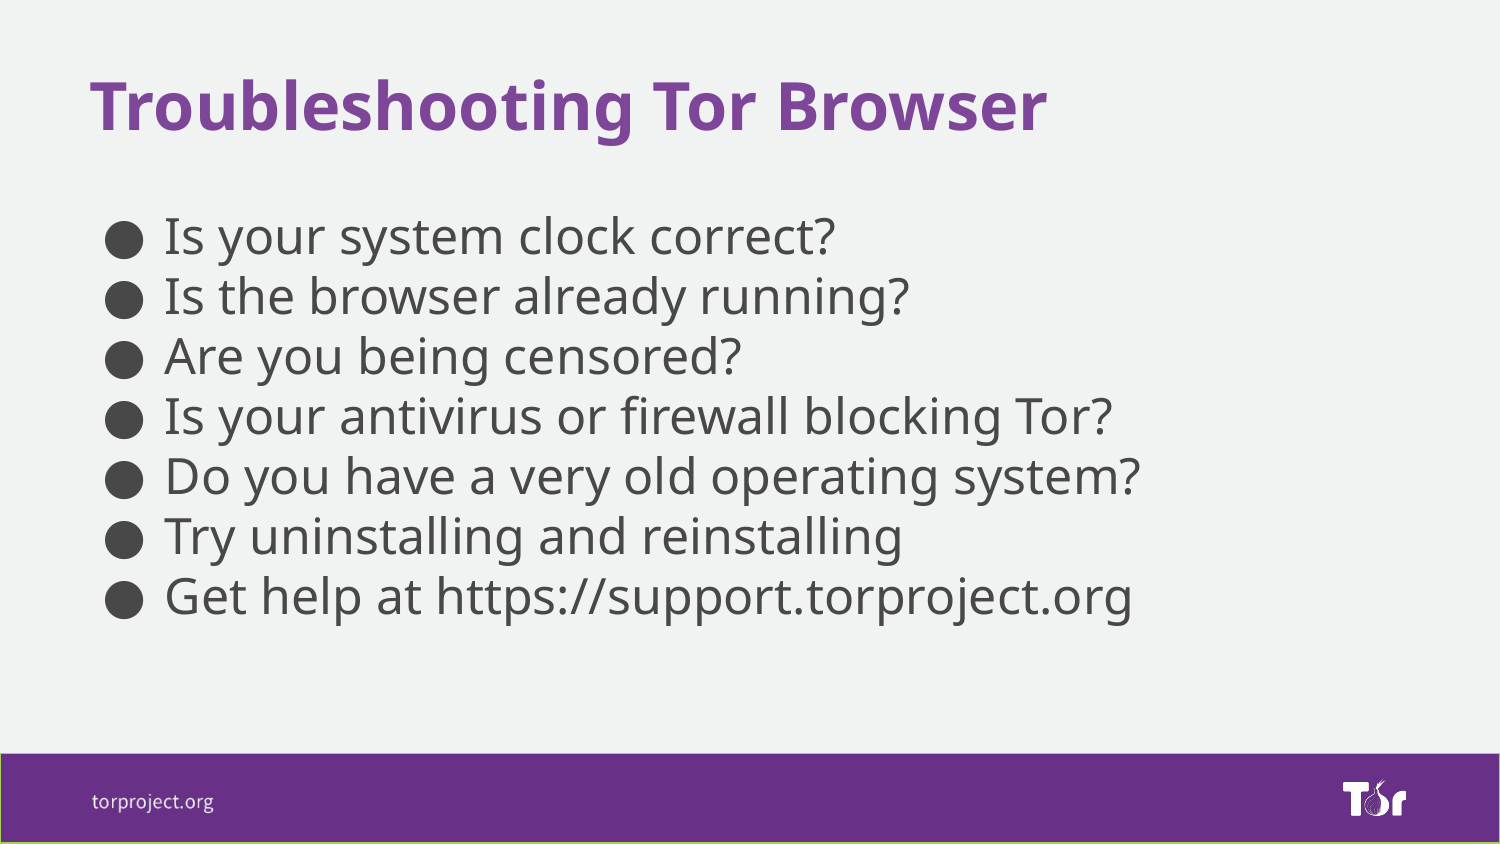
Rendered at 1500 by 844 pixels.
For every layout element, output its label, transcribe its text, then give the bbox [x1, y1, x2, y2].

text_box Is your system clock correct? Is the browser already running? Are you being censored? Is your antivirus or firewall blocking Tor? Do you have a very old operating system? Try uninstalling and reinstalling Get help at https://support.torproject.org [75, 196, 1425, 754]
picture [75, 780, 604, 821]
text_box Troubleshooting Tor Browser [75, 33, 1425, 174]
picture [1343, 778, 1406, 816]
